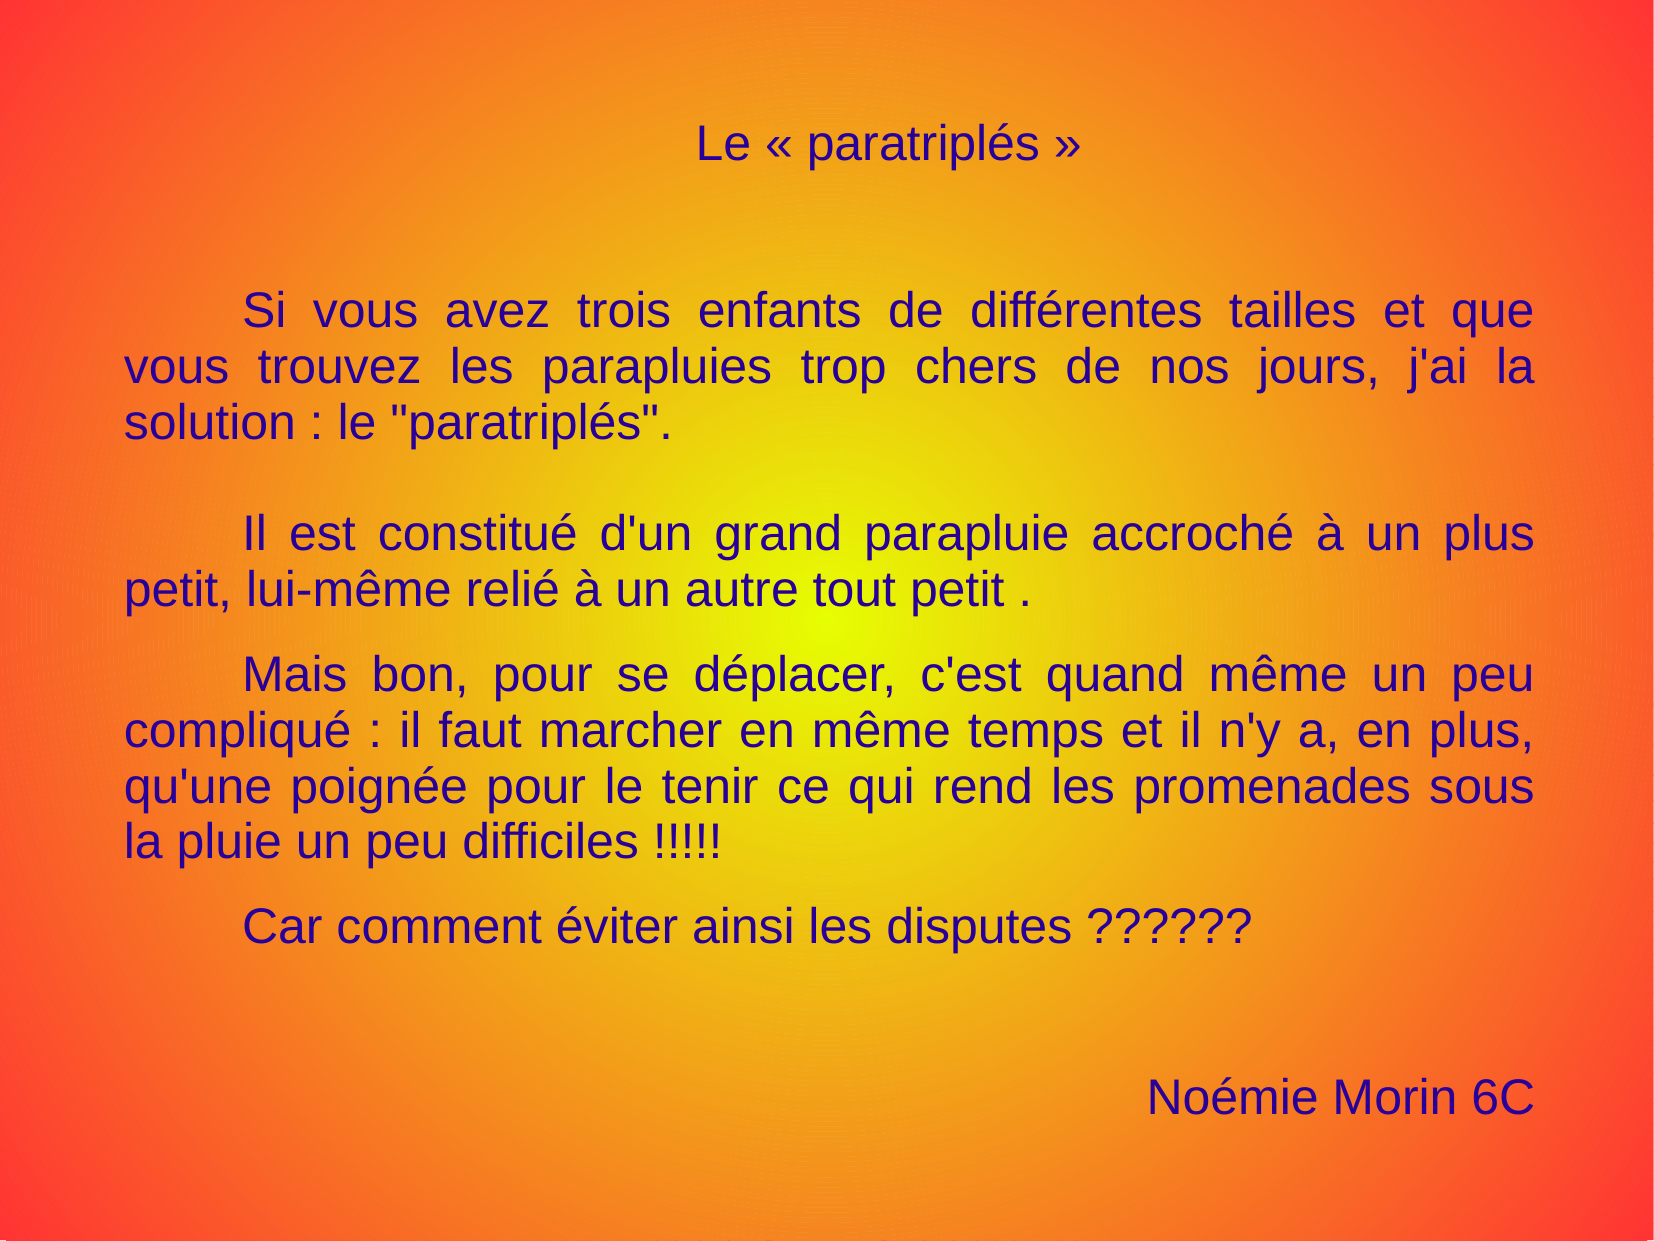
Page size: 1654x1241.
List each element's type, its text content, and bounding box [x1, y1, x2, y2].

subtitle Le « paratriplés » Si vous avez trois enfants de différentes tailles et que vous trouvez les parapluies trop chers de nos jours, j'ai la solution : le "paratriplés". Il est constitué d'un grand parapluie accroché à un plus petit, lui-même relié à un autre tout petit . Mais bon, pour se déplacer, c'est quand même un peu compliqué : il faut marcher en même temps et il n'y a, en plus, qu'une poignée pour le tenir ce qui rend les promenades sous la pluie un peu difficiles !!!!! Car comment éviter ainsi les disputes ?????? Noémie Morin 6C [0, 0, 1654, 1241]
